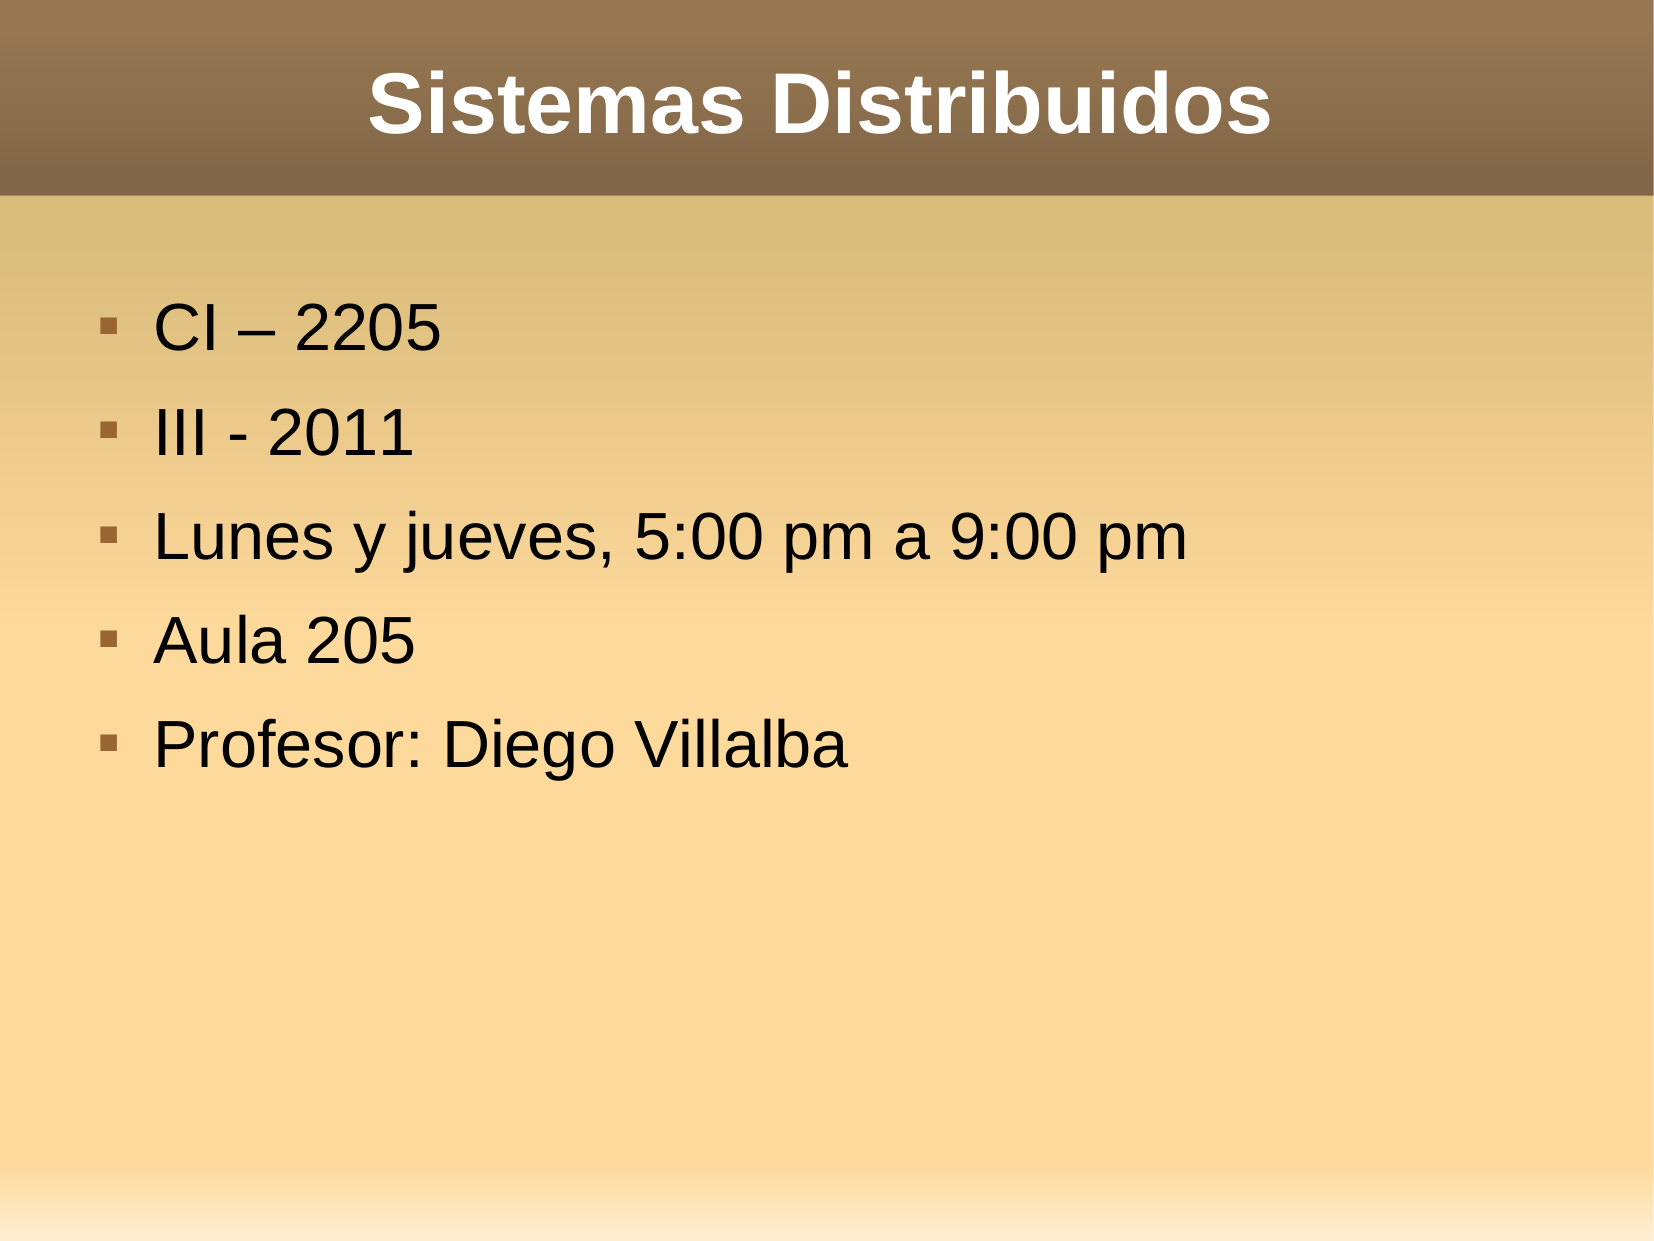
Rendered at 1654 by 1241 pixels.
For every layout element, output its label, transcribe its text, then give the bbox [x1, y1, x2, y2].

picture [0, 0, 1654, 1241]
list CI – 2205 III - 2011 Lunes y jueves, 5:00 pm a 9:00 pm Aula 205 Profesor: Diego Villalba [82, 290, 1571, 1094]
title Sistemas Distribuidos [76, 0, 1565, 208]
